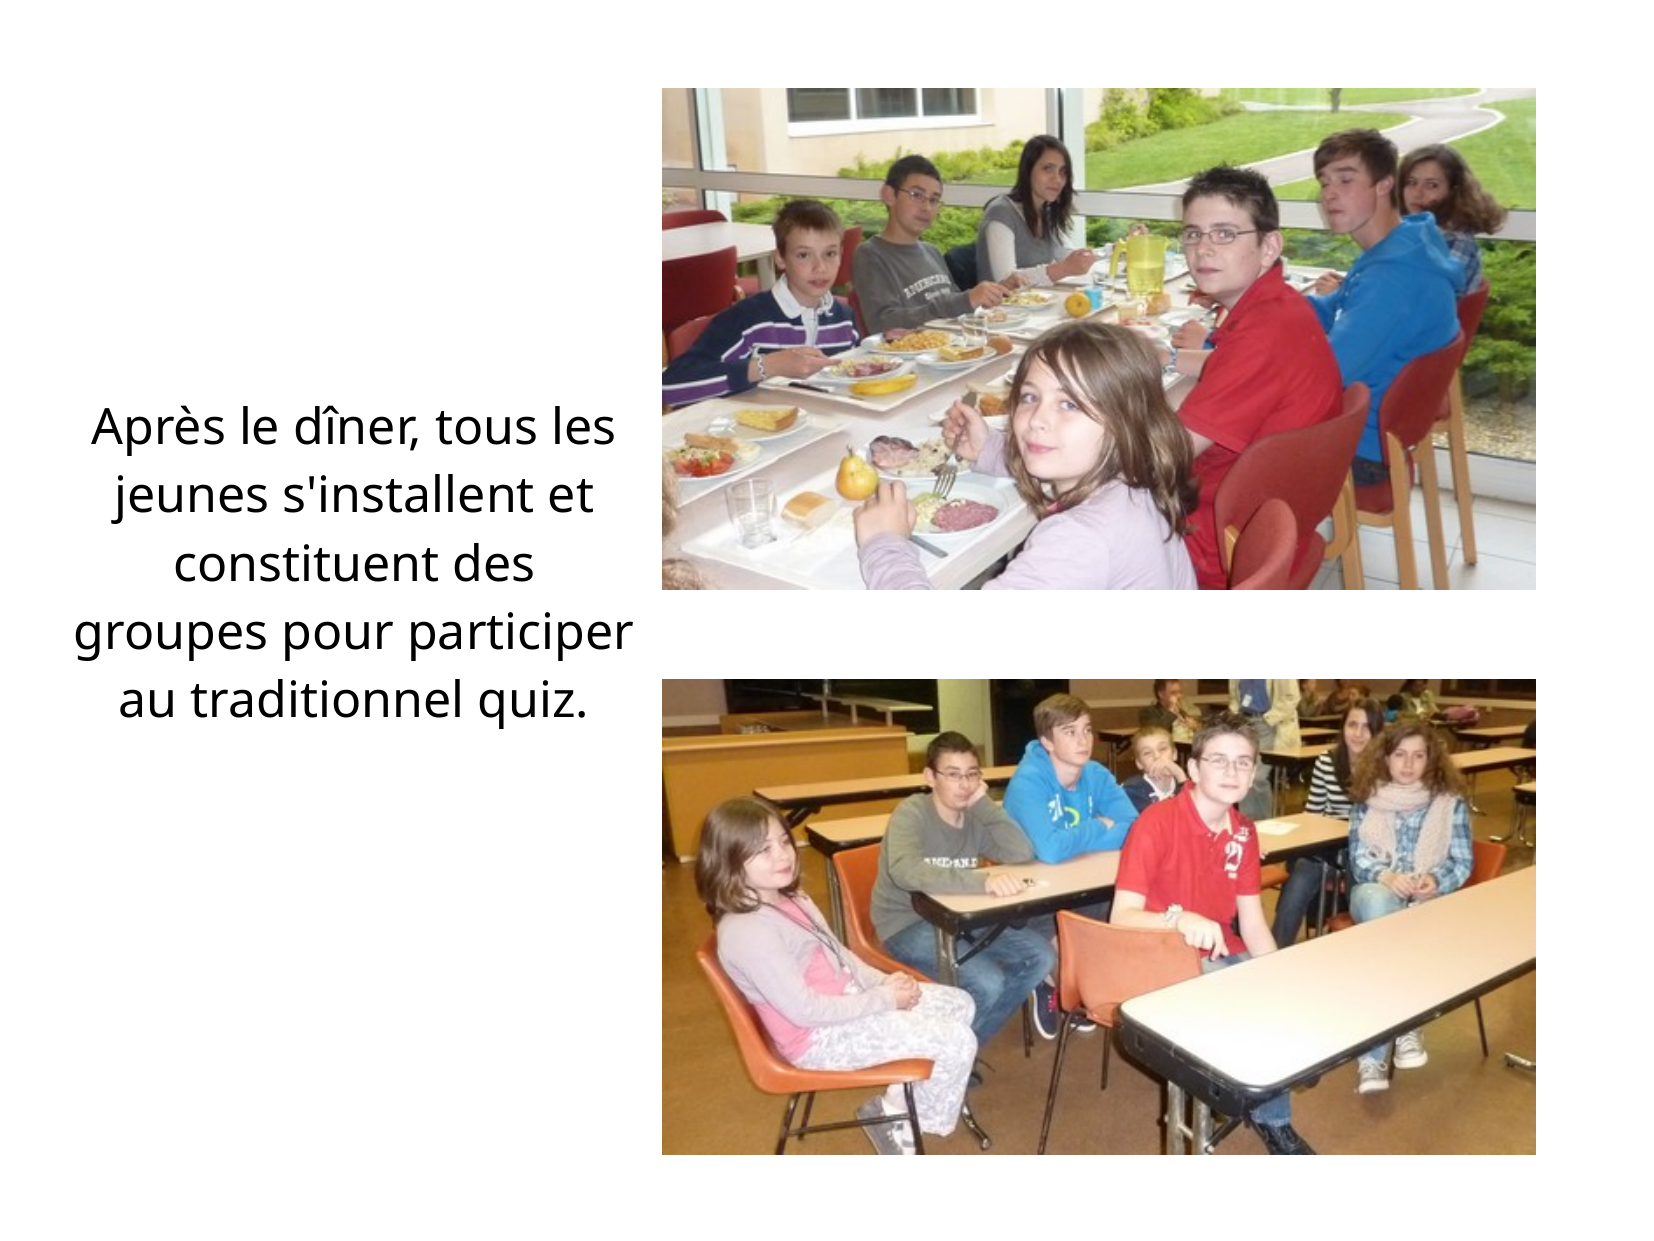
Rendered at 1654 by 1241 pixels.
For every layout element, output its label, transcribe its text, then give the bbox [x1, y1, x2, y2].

picture [662, 88, 1536, 590]
picture [662, 679, 1536, 1155]
text_box Après le dîner, tous les jeunes s'installent et constituent des groupes pour participer au traditionnel quiz. [59, 383, 650, 748]
